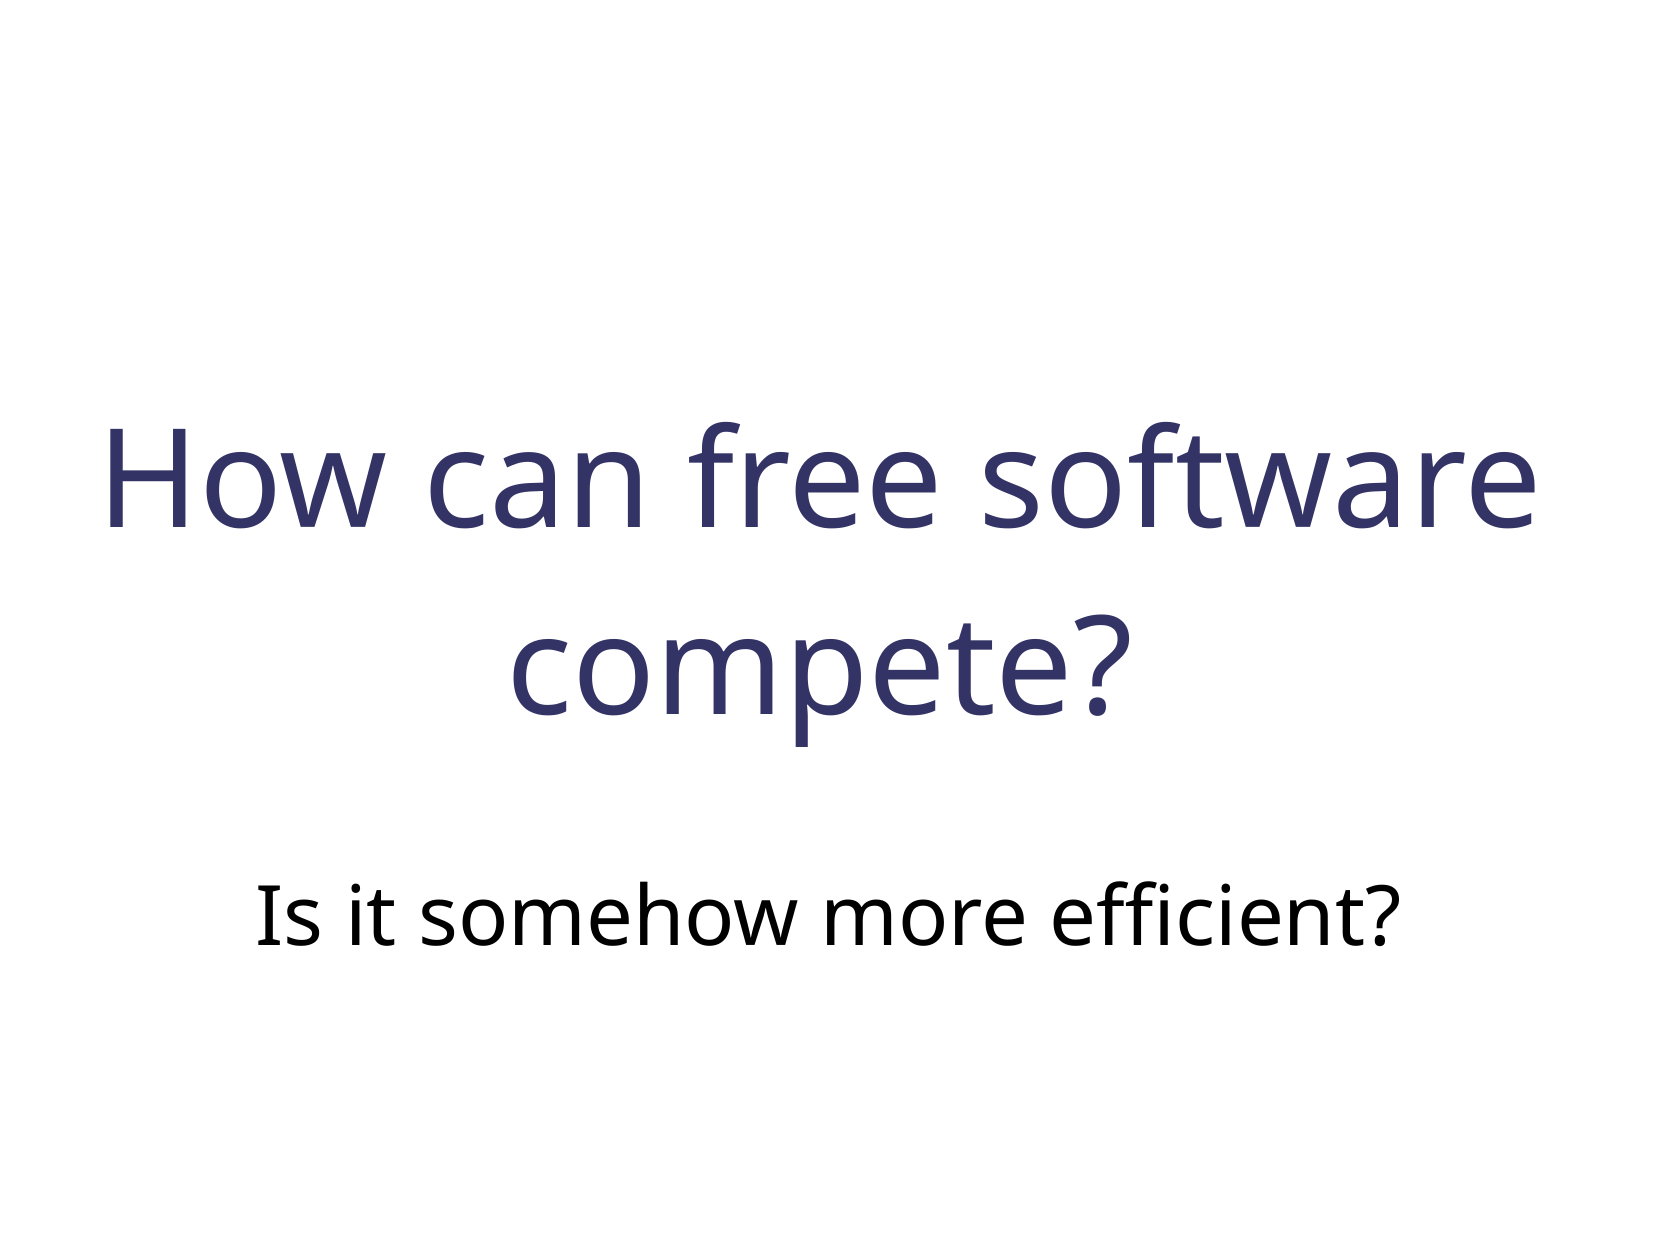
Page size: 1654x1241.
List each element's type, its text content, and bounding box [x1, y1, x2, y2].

title How can free software compete? [75, 401, 1564, 736]
subtitle Is it somehow more efficient? [84, 841, 1574, 985]
